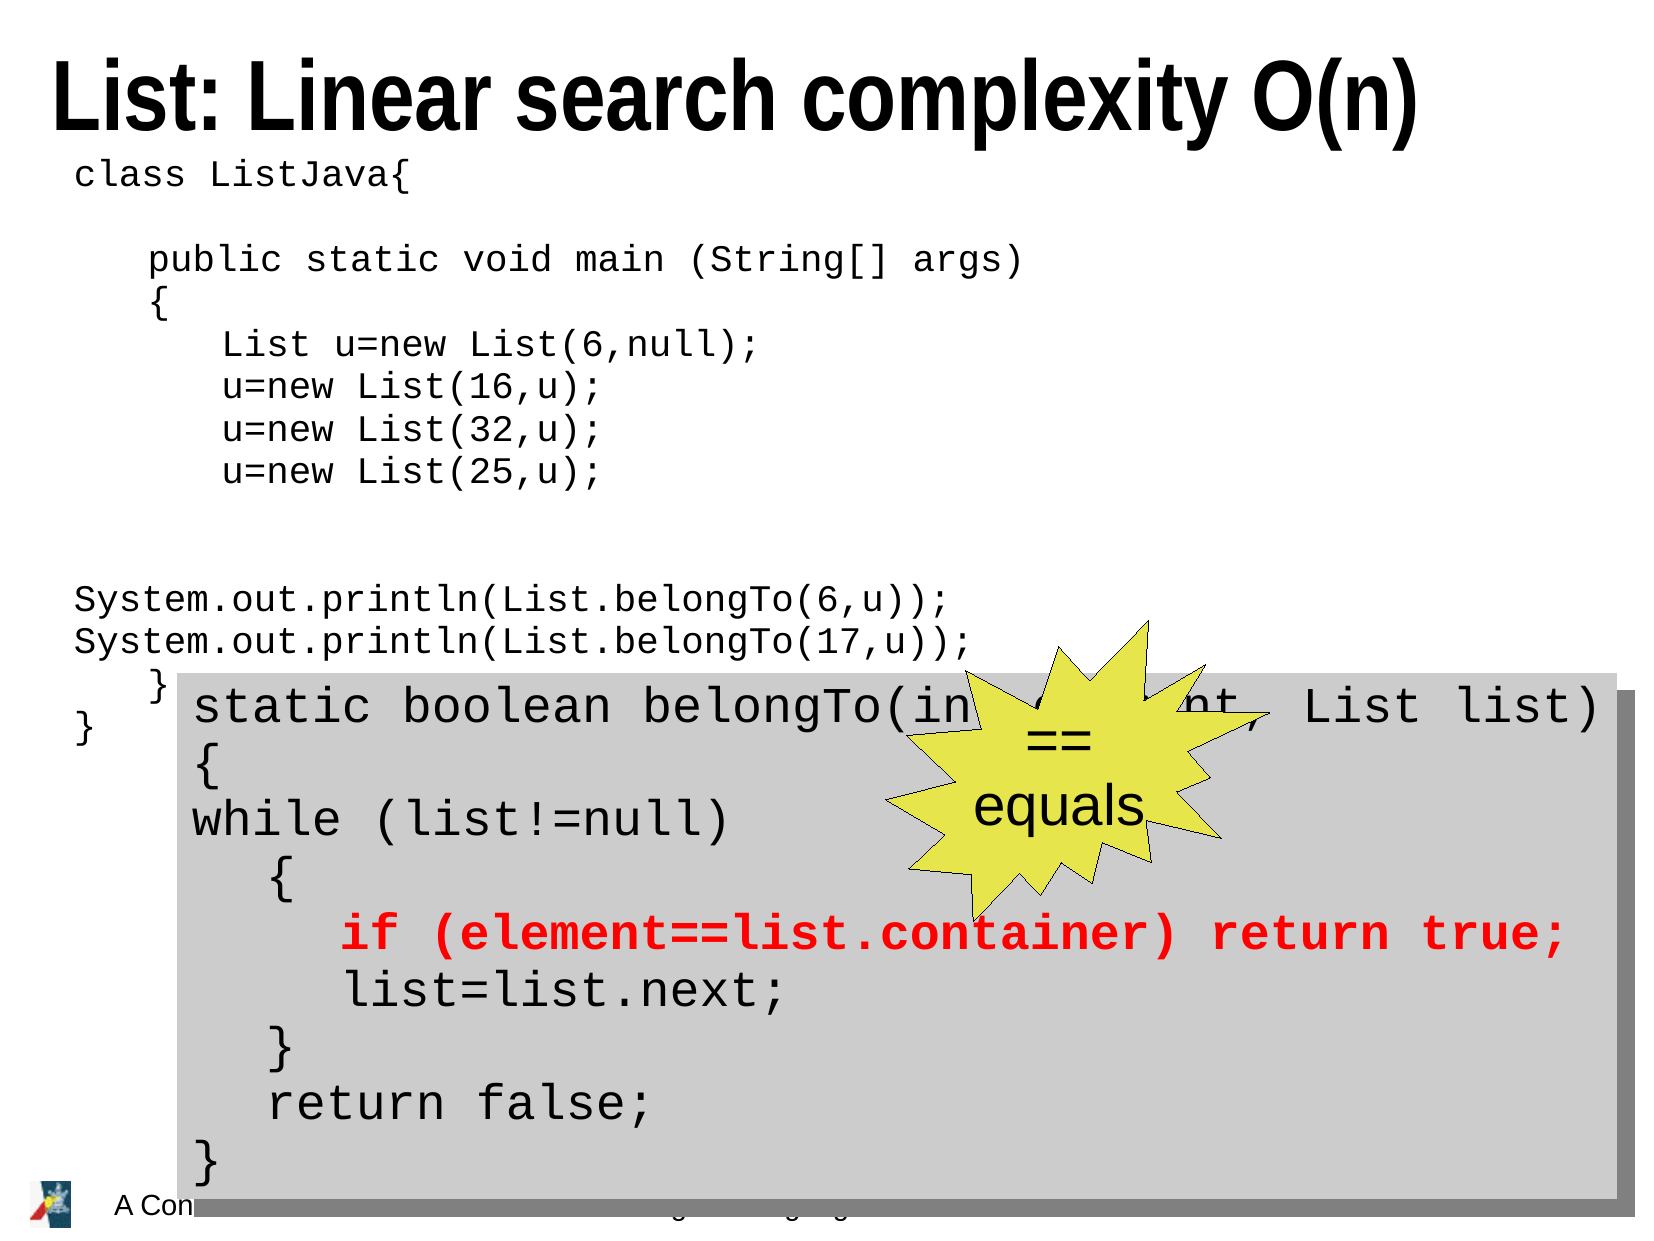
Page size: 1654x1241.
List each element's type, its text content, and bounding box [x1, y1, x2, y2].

text_box class ListJava{ public static void main (String[] args) { List u=new List(6,null); u=new List(16,u); u=new List(32,u); u=new List(25,u); System.out.println(List.belongTo(6,u)); System.out.println(List.belongTo(17,u)); } } [59, 159, 1091, 720]
text_box static boolean belongTo(int element, List list) { while (list!=null) { if (element==list.container) return true; list=list.next; } return false; } [177, 673, 1617, 1175]
text_box == equals [885, 620, 1270, 922]
picture [29, 1181, 71, 1228]
text_box List: Linear search complexity O(n) [36, 29, 1436, 159]
